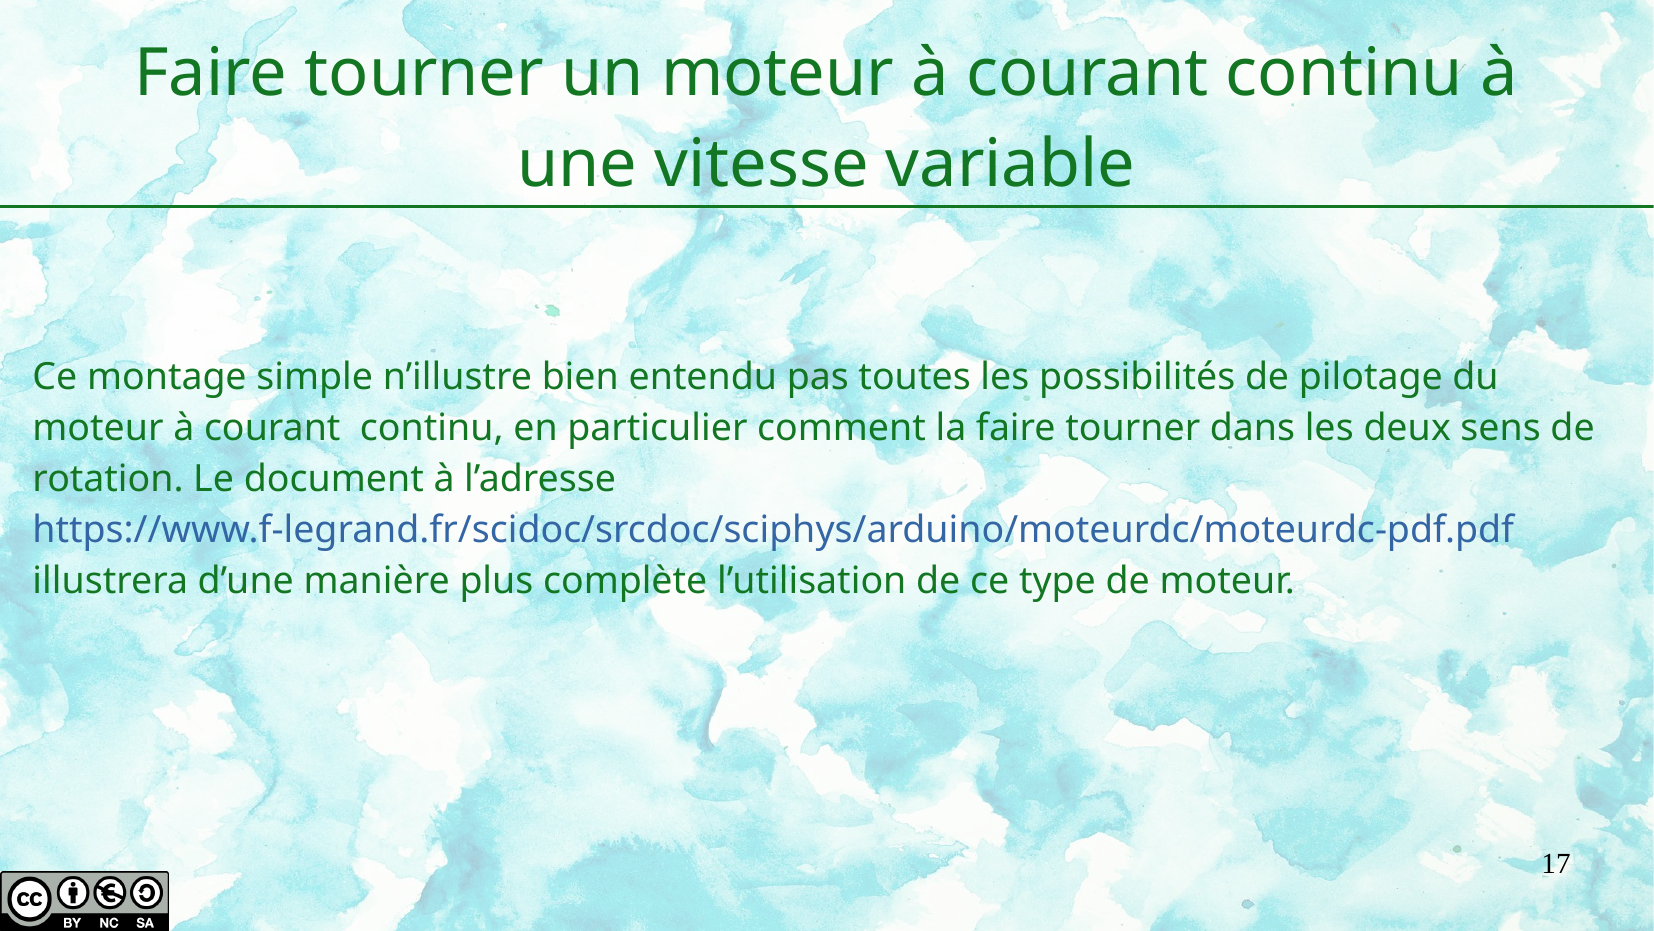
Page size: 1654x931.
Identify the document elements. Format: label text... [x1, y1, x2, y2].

title Faire tourner un moteur à courant continu à une vitesse variable [82, 23, 1571, 206]
picture [0, 871, 169, 931]
text_box Ce montage simple n’illustre bien entendu pas toutes les possibilités de pilotage du moteur à courant continu, en particulier comment la faire tourner dans les deux sens de rotation. Le document à l’adresse https://www.f-legrand.fr/scidoc/srcdoc/sciphys/arduino/moteurdc/moteurdc-pdf.pdf illustrera d’une manière plus complète l’utilisation de ce type de moteur. [17, 342, 1625, 613]
